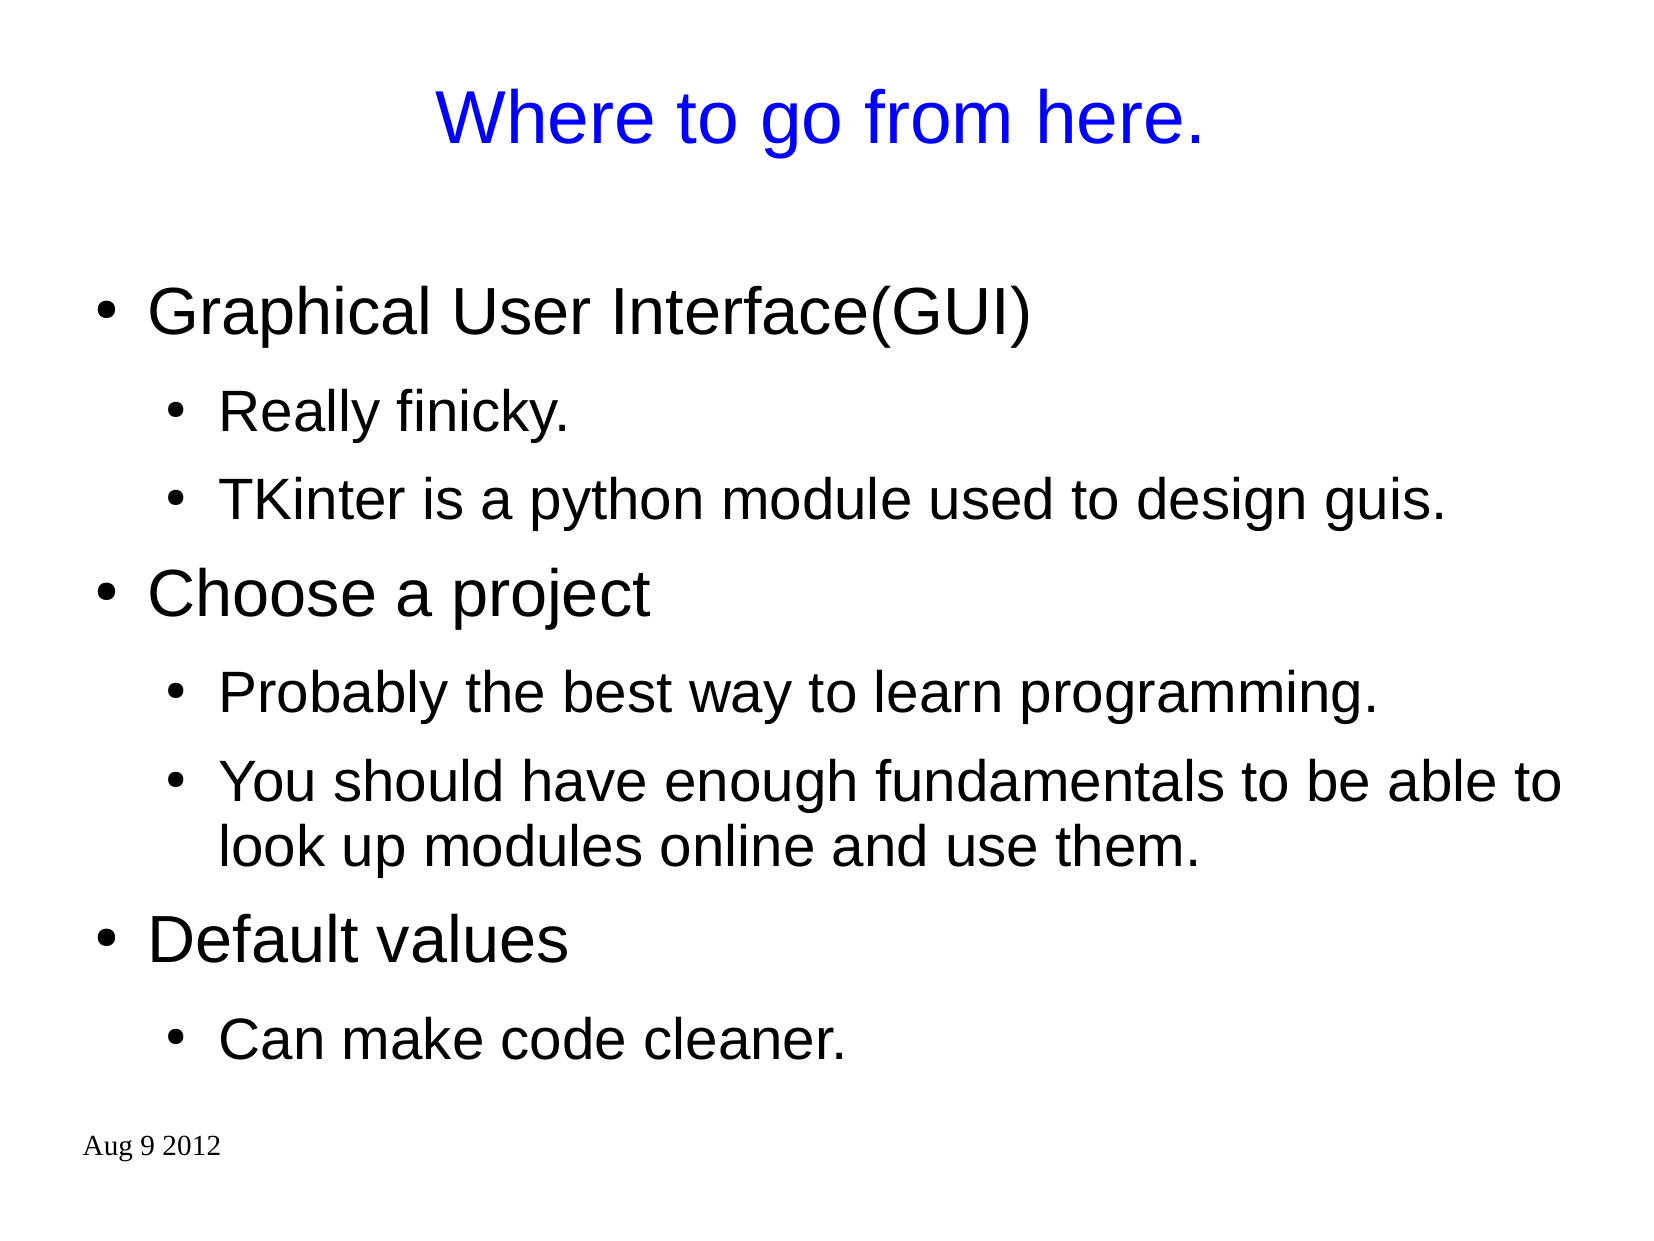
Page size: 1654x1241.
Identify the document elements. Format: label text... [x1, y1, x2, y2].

title Where to go from here. [76, 58, 1565, 178]
list Graphical User Interface(GUI) Really finicky. TKinter is a python module used to design guis. Choose a project Probably the best way to learn programming. You should have enough fundamentals to be able to look up modules online and use them. Default values Can make code cleaner. [76, 274, 1565, 1093]
